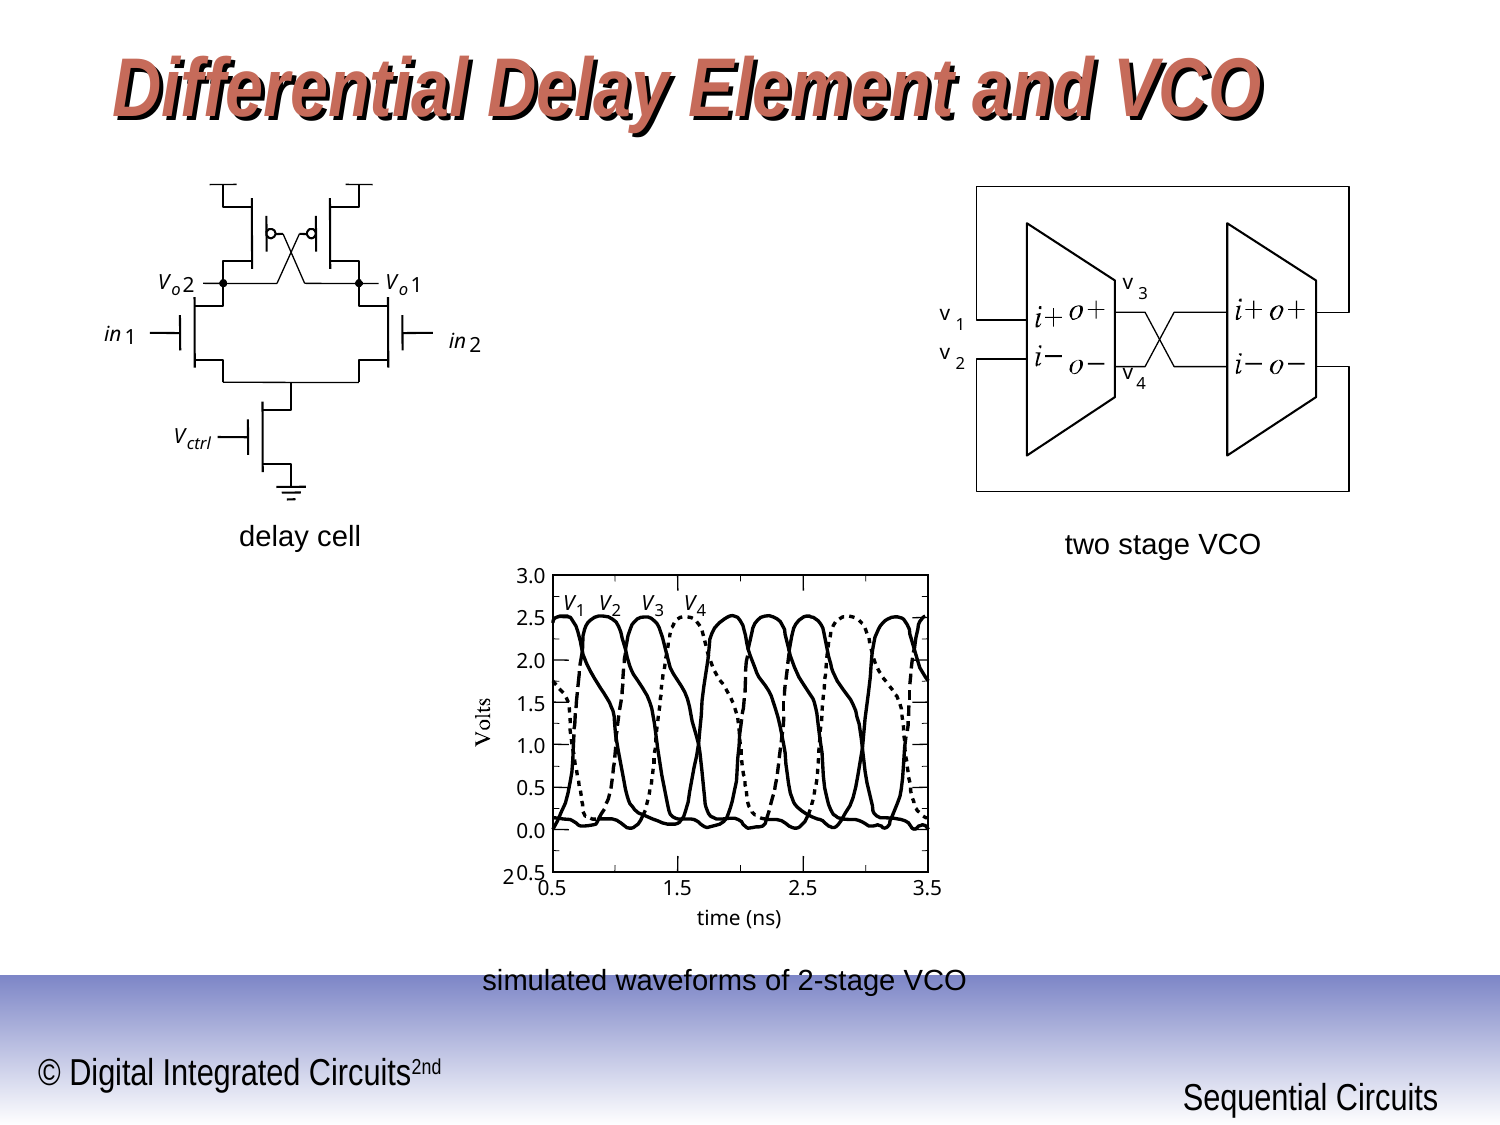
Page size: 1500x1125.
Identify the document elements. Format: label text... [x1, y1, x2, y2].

text_box 1.5 [516, 690, 546, 716]
text_box [1269, 305, 1284, 320]
text_box v [1124, 368, 1130, 377]
text_box o [399, 278, 409, 299]
text_box 1 [575, 600, 586, 621]
text_box 0.5 [516, 859, 546, 885]
text_box [1087, 300, 1105, 319]
text_box 1 [955, 313, 966, 334]
text_box 3 [1138, 283, 1149, 304]
text_box V [157, 268, 170, 294]
text_box 3 [654, 600, 665, 621]
text_box [1035, 312, 1042, 328]
text_box 2 [502, 863, 515, 889]
text_box V [641, 589, 654, 615]
text_box 1 [410, 272, 423, 298]
text_box 2.0 [516, 647, 546, 673]
text_box [476, 698, 491, 713]
text_box v [939, 299, 951, 325]
text_box 1.0 [516, 732, 546, 758]
text_box v [939, 338, 951, 364]
text_box in [448, 328, 467, 354]
text_box 2 [611, 600, 622, 621]
text_box [1069, 359, 1083, 375]
text_box V [385, 268, 398, 294]
text_box [1045, 308, 1062, 327]
title Differential Delay Element and VCO [97, 22, 1373, 141]
text_box delay cell [230, 517, 362, 553]
text_box [475, 730, 491, 747]
text_box 1.5 [662, 875, 692, 901]
text_box [479, 719, 491, 730]
text_box 0.5 [537, 875, 567, 901]
text_box two stage VCO [1064, 525, 1262, 561]
text_box [1069, 305, 1083, 320]
text_box 3.0 [516, 562, 546, 588]
text_box 2 [955, 352, 966, 373]
text_box 0.5 [516, 774, 546, 800]
text_box 3.5 [912, 875, 943, 901]
text_box o [171, 278, 181, 299]
text_box 2.5 [788, 875, 818, 901]
text_box v [1122, 268, 1134, 294]
text_box 0.0 [516, 817, 546, 843]
text_box [1235, 359, 1242, 375]
text_box ctrl [186, 432, 211, 453]
text_box in [104, 320, 122, 346]
text_box V [173, 422, 186, 448]
text_box 4 [696, 600, 707, 621]
text_box [474, 713, 491, 719]
text_box V [683, 589, 696, 615]
text_box v [1122, 368, 1134, 384]
text_box [1035, 352, 1042, 367]
text_box time (ns) [696, 904, 782, 930]
text_box simulated waveforms of 2-stage VCO [476, 961, 968, 997]
text_box V [563, 589, 575, 615]
text_box V [598, 589, 611, 615]
text_box [1269, 359, 1284, 375]
text_box [1235, 305, 1242, 320]
text_box [1288, 300, 1305, 319]
text_box v [1122, 358, 1134, 365]
text_box 2.5 [516, 604, 546, 631]
text_box 1 [124, 323, 137, 349]
text_box 4 [1136, 373, 1147, 394]
text_box [1245, 300, 1262, 319]
text_box 2 [469, 331, 482, 357]
text_box 2 [182, 272, 195, 298]
